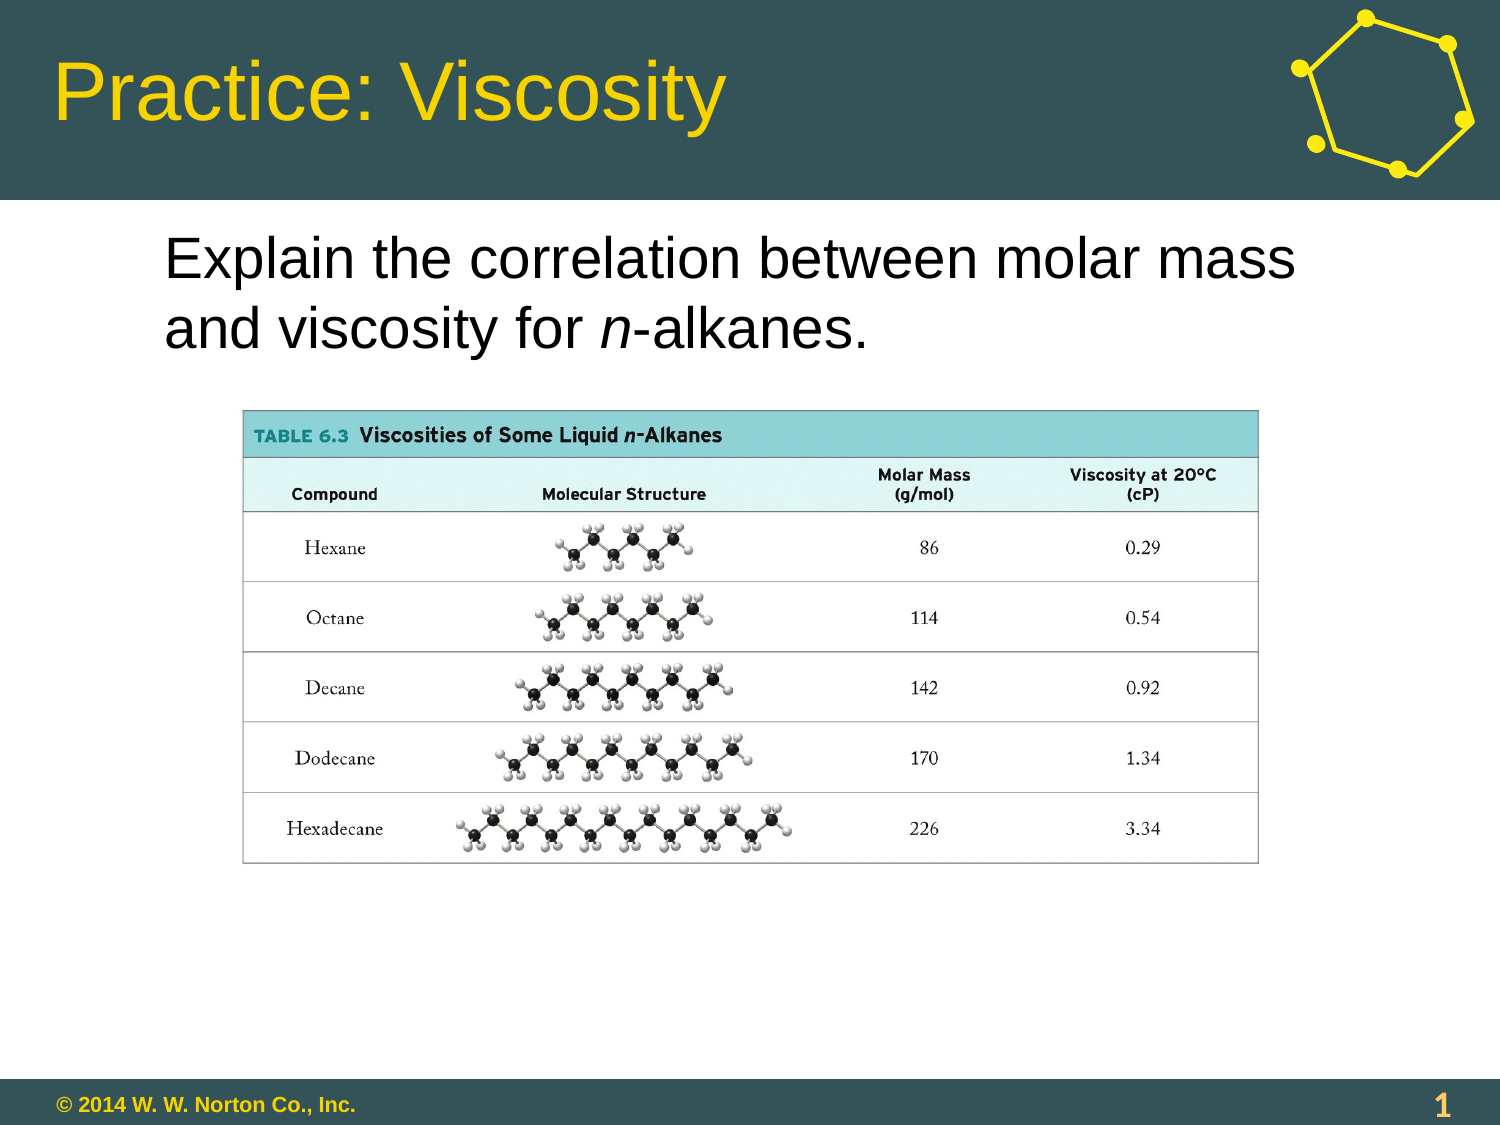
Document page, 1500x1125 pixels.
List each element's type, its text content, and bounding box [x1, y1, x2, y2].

text_box Explain the correlation between molar mass and viscosity for n-alkanes. [149, 212, 1413, 368]
picture [237, 404, 1263, 875]
slide_number <number> [1417, 1076, 1468, 1125]
title Practice: Viscosity [37, 0, 1118, 175]
